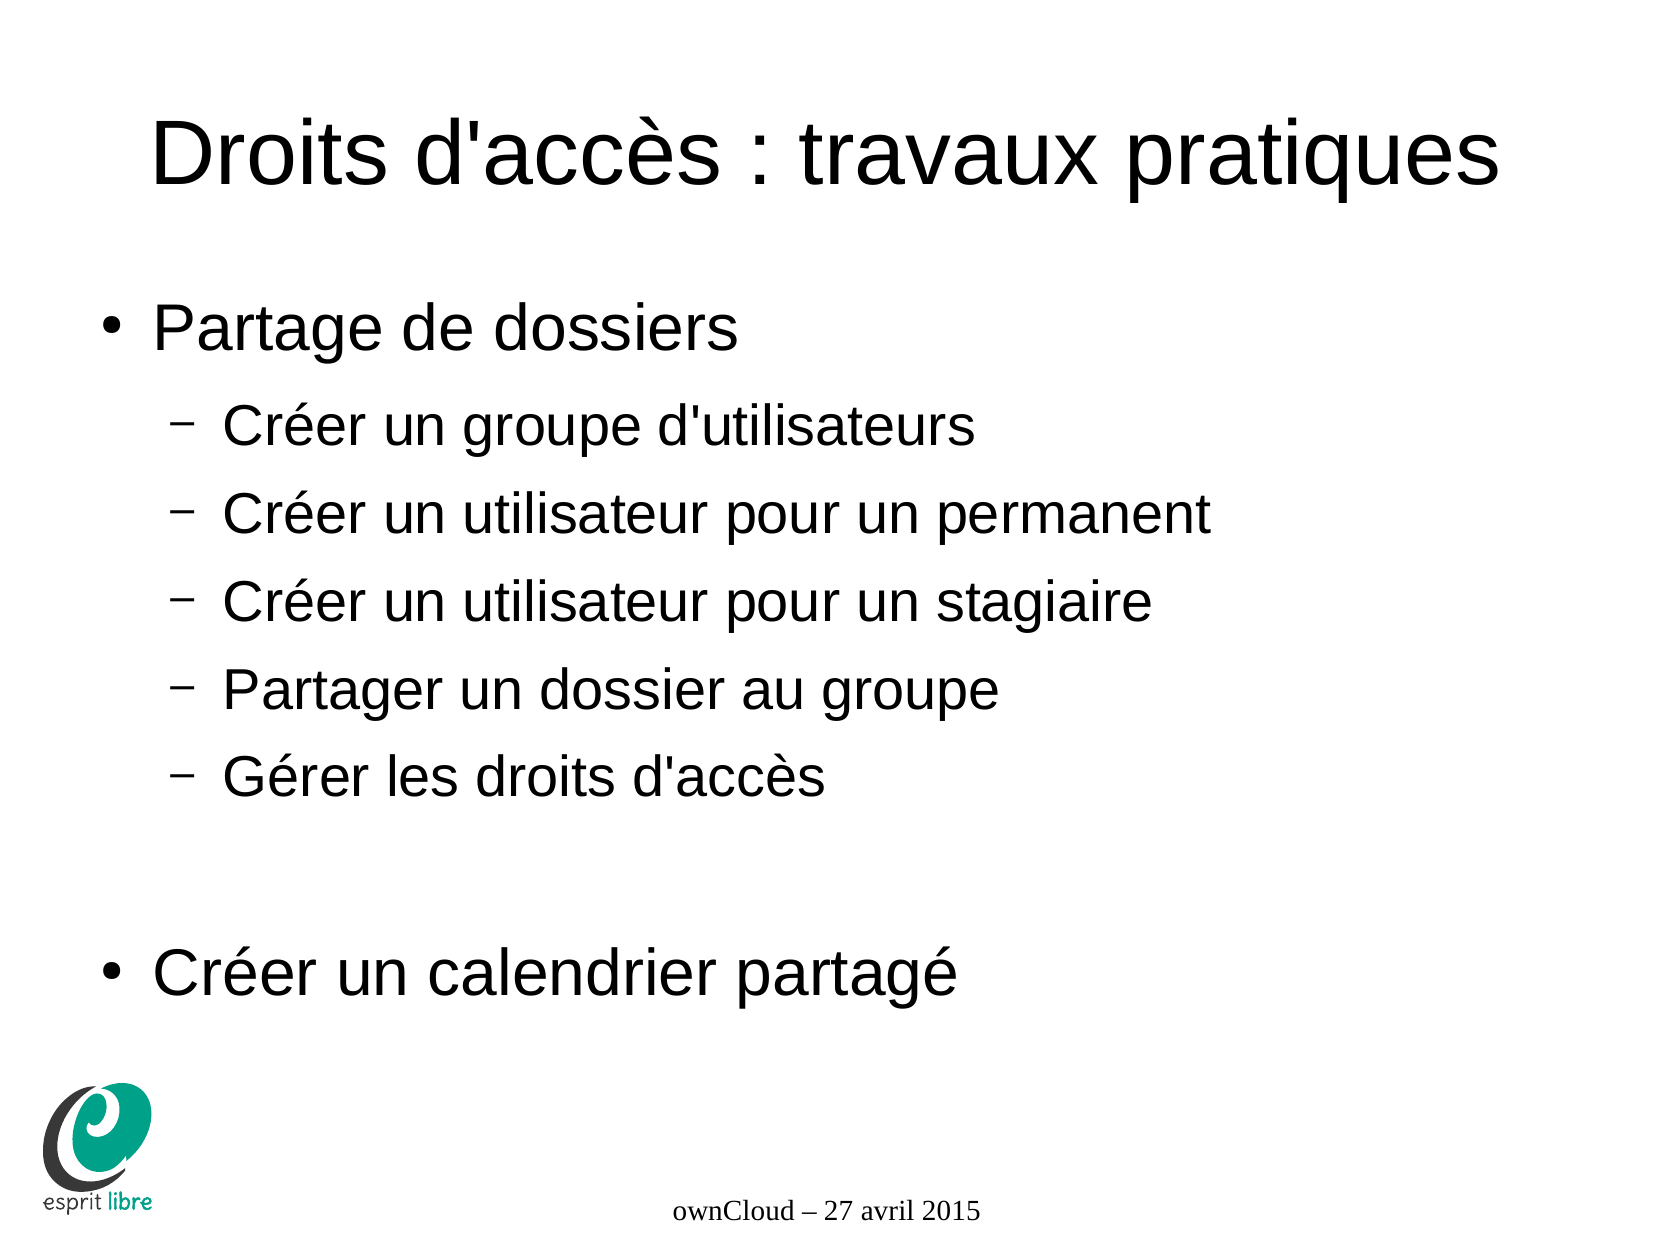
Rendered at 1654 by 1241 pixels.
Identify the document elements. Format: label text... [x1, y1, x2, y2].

title Droits d'accès : travaux pratiques [82, 49, 1571, 257]
list Partage de dossiers Créer un groupe d'utilisateurs Créer un utilisateur pour un permanent Créer un utilisateur pour un stagiaire Partager un dossier au groupe Gérer les droits d'accès Créer un calendrier partagé [82, 290, 1571, 1010]
